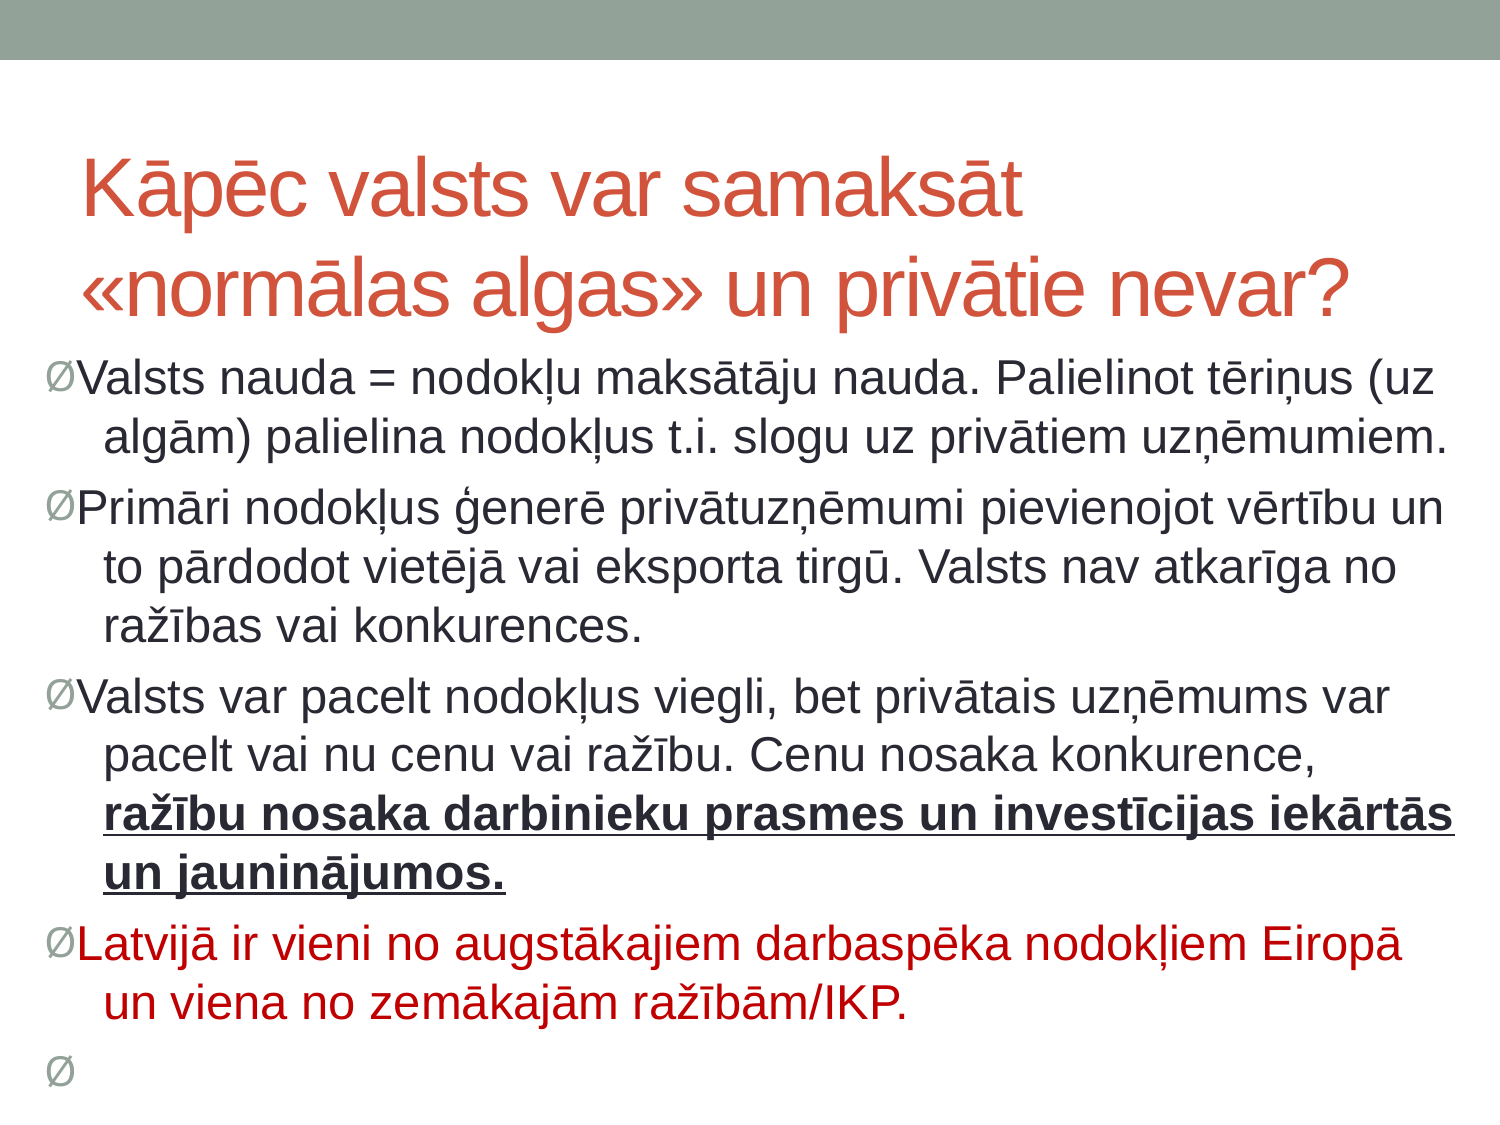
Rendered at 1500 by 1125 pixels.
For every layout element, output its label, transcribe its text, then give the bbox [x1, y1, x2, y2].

list Valsts nauda = nodokļu maksātāju nauda. Palielinot tēriņus (uz algām) palielina nodokļus t.i. slogu uz privātiem uzņēmumiem. Primāri nodokļus ģenerē privātuzņēmumi pievienojot vērtību un to pārdodot vietējā vai eksporta tirgū. Valsts nav atkarīga no ražības vai konkurences. Valsts var pacelt nodokļus viegli, bet privātais uzņēmums var pacelt vai nu cenu vai ražību. Cenu nosaka konkurence, ražību nosaka darbinieku prasmes un investīcijas iekārtās un jauninājumos. Latvijā ir vieni no augstākajiem darbaspēka nodokļiem Eiropā un viena no zemākajām ražībām/IKP. [29, 338, 1471, 1095]
title Kāpēc valsts var samaksāt «normālas algas» un privātie nevar? [64, 125, 1415, 288]
